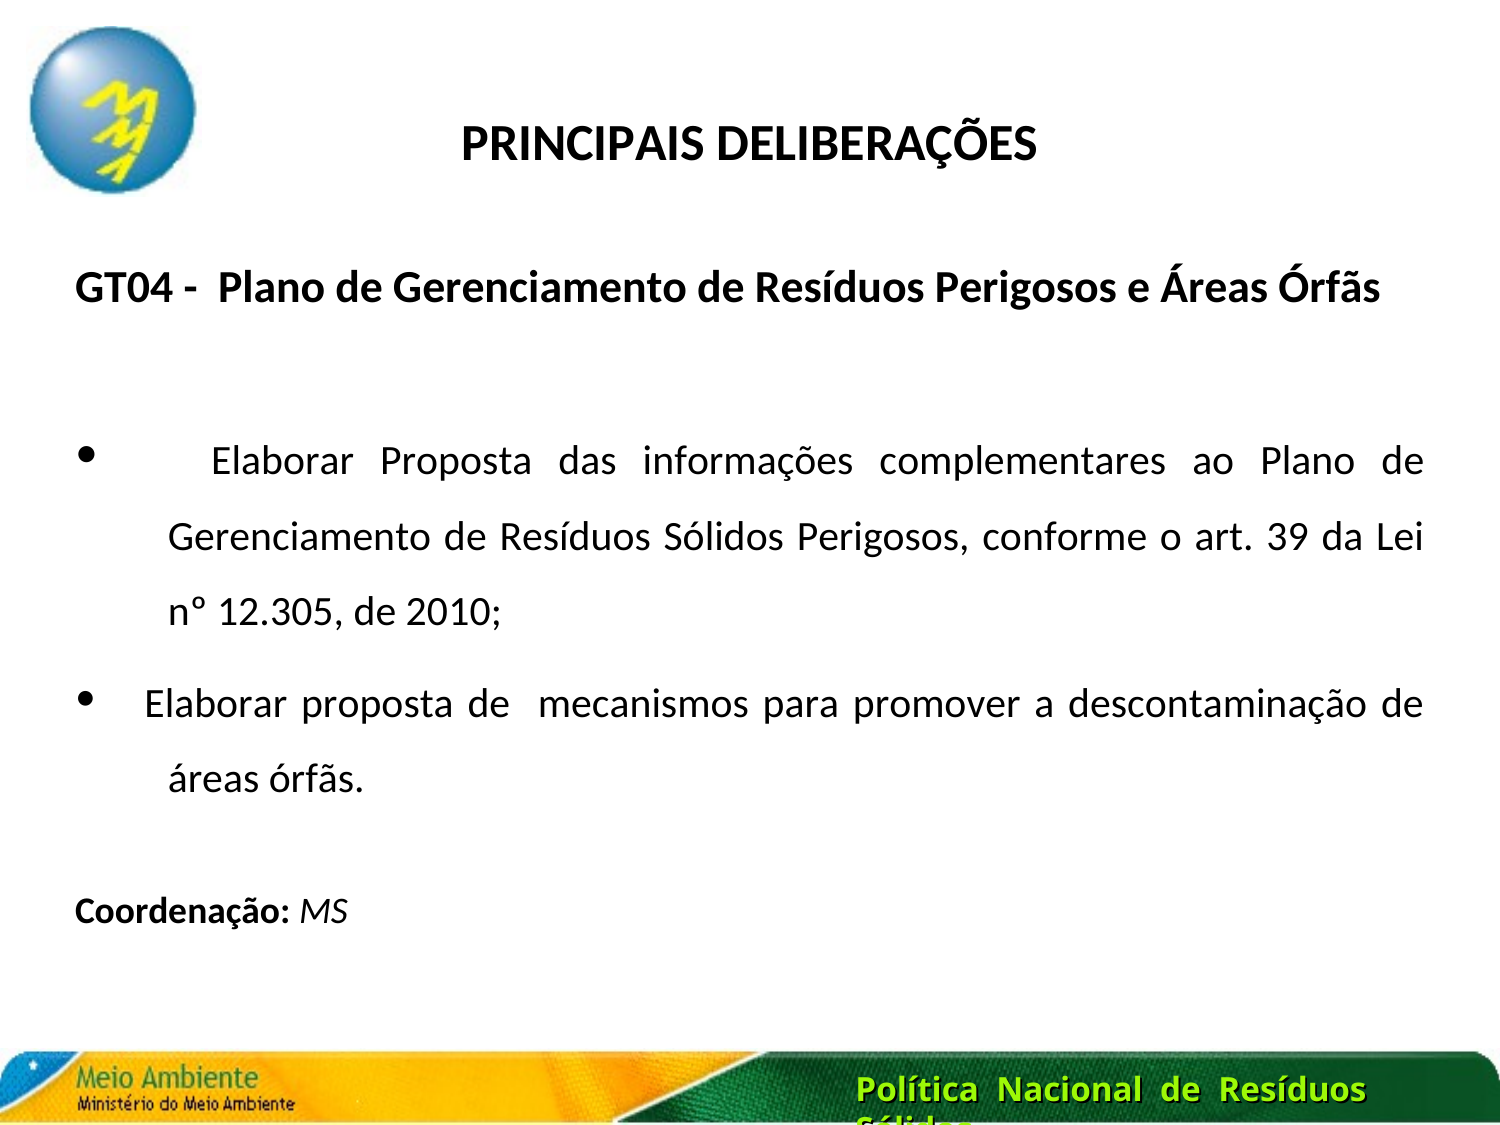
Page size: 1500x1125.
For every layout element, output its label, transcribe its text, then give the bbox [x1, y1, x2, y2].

list GT04 - Plano de Gerenciamento de Resíduos Perigosos e Áreas Órfãs Elaborar Proposta das informações complementares ao Plano de Gerenciamento de Resíduos Sólidos Perigosos, conforme o art. 39 da Lei nº 12.305, de 2010; Elaborar proposta de mecanismos para promover a descontaminação de áreas órfãs. Coordenação: MS [75, 256, 1425, 1055]
picture [29, 1060, 39, 1071]
picture [26, 26, 202, 197]
title PRINCIPAIS DELIBERAÇÕES [75, 44, 1425, 233]
picture [0, 1048, 1500, 1125]
